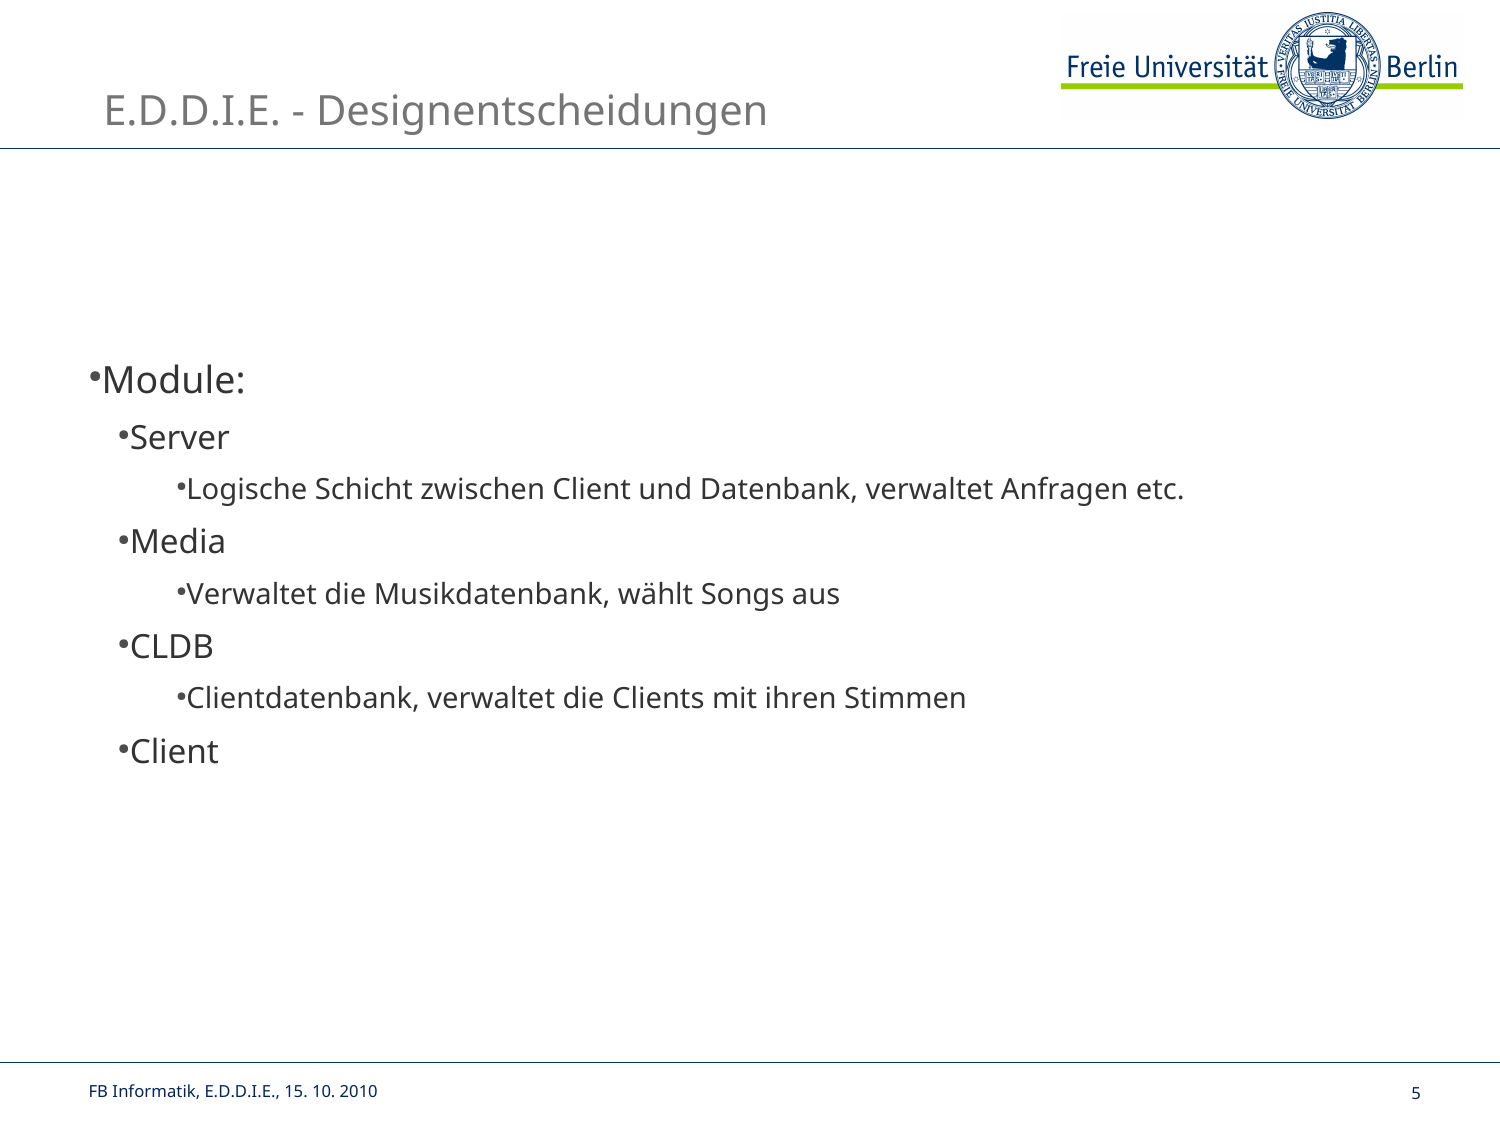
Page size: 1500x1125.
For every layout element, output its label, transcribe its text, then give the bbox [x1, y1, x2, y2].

subtitle Module: Server Logische Schicht zwischen Client und Datenbank, verwaltet Anfragen etc. Media Verwaltet die Musikdatenbank, wählt Songs aus CLDB Clientdatenbank, verwaltet die Clients mit ihren Stimmen Client [88, 196, 1459, 924]
title E.D.D.I.E. - Designentscheidungen [88, 83, 1276, 142]
picture [1061, 12, 1463, 119]
